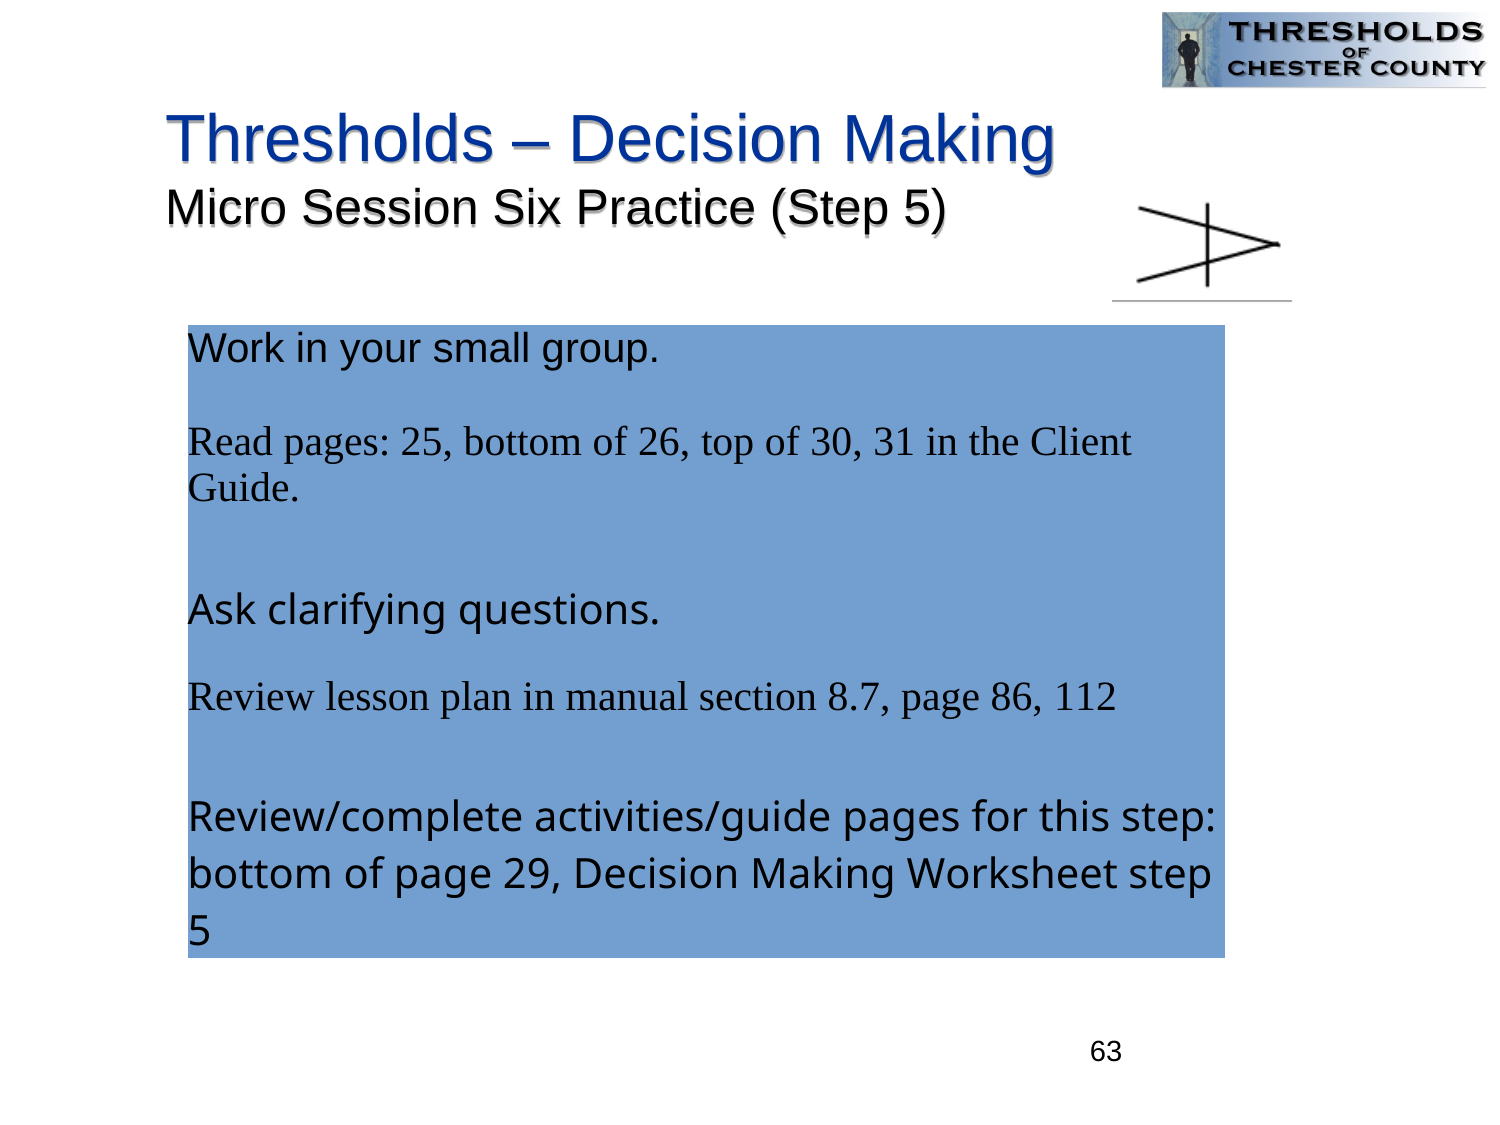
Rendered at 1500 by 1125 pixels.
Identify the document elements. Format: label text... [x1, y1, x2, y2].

picture [1112, 174, 1294, 300]
table_cell Review lesson plan in manual section 8.7, page 86, 112 [188, 673, 1225, 787]
table_cell Read pages: 25, bottom of 26, top of 30, 31 in the Client Guide. [188, 418, 1225, 580]
table_cell Review/complete activities/guide pages for this step: bottom of page 29, Decision Making Worksheet step 5 [188, 787, 1225, 958]
text_box 63 [1074, 1025, 1388, 1101]
title Thresholds – Decision Making Micro Session Six Practice (Step 5) [150, 87, 1388, 238]
table_cell Ask clarifying questions. [188, 580, 1225, 673]
table_header Work in your small group. [188, 325, 1225, 418]
